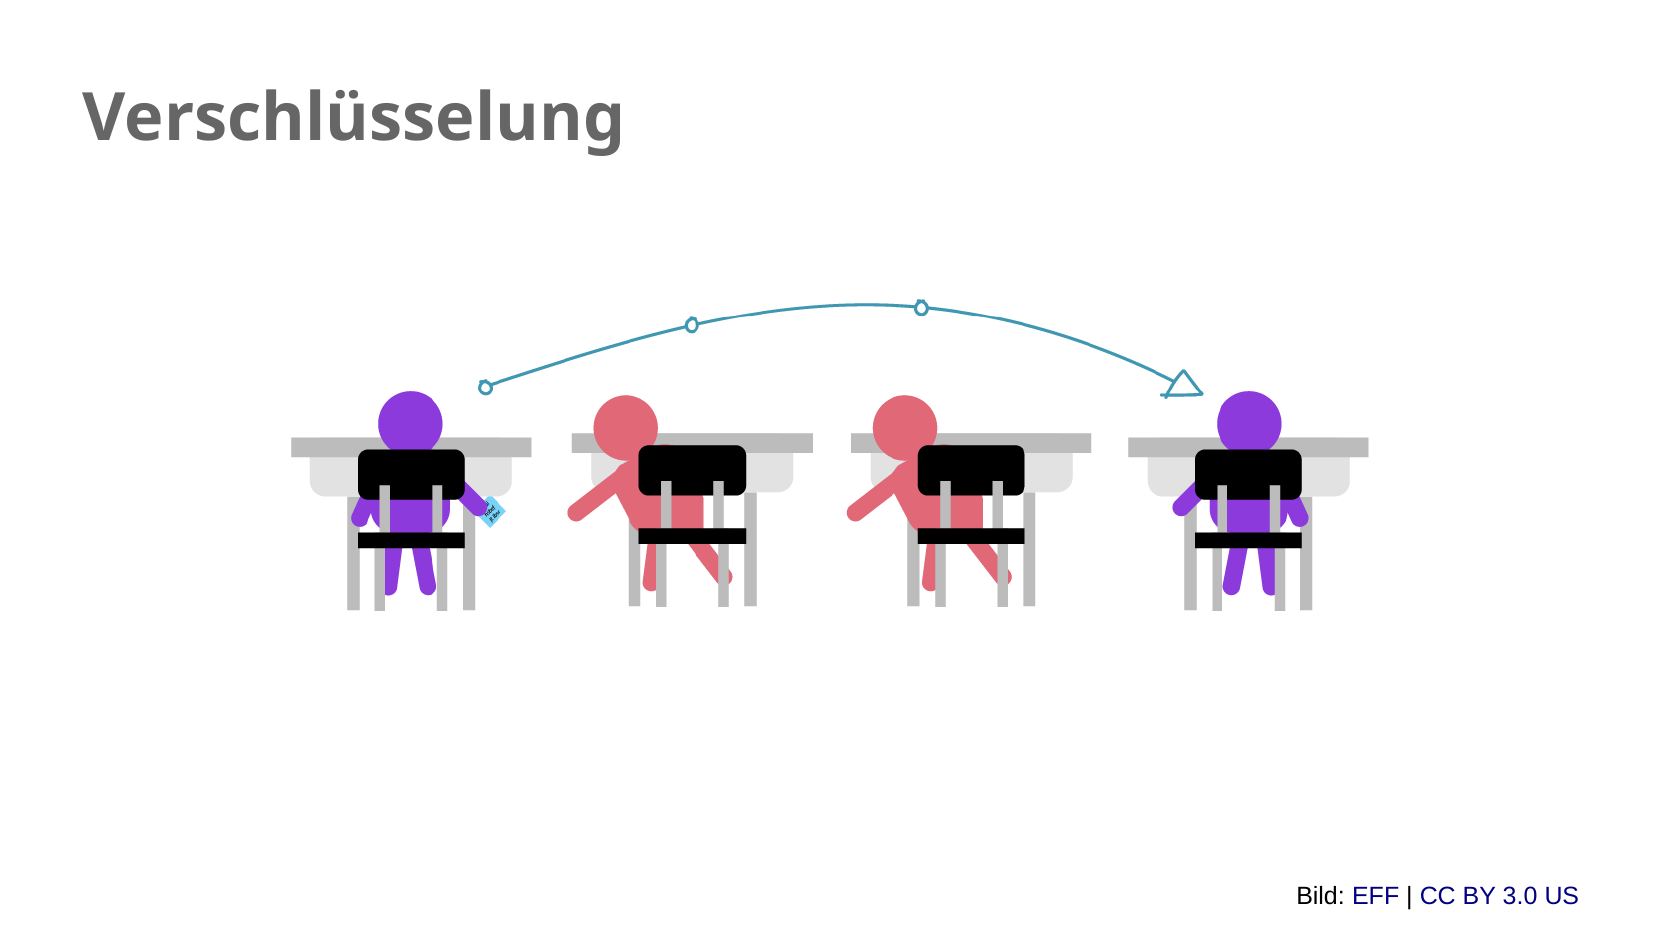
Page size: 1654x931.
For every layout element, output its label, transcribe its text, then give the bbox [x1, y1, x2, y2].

picture [236, 169, 1418, 761]
text_box Bild: EFF | CC BY 3.0 US [1281, 874, 1607, 931]
title Verschlüsselung [82, 37, 1571, 193]
